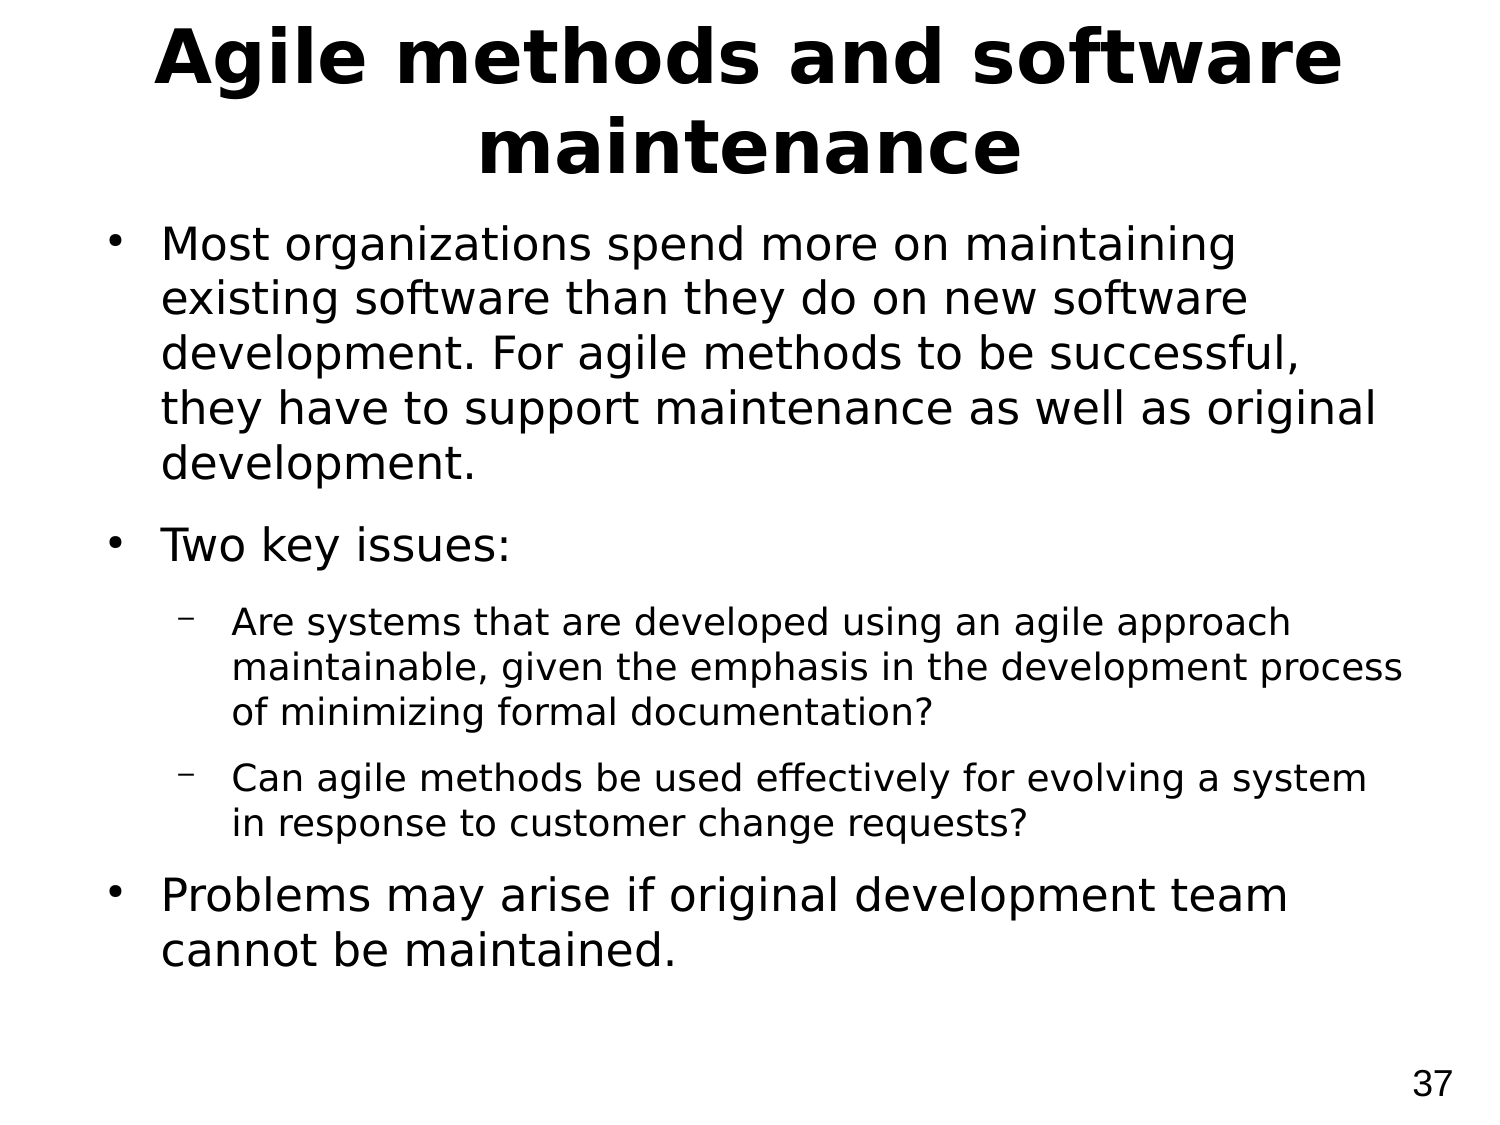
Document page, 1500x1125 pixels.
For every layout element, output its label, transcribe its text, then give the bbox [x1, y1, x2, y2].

title Agile methods and software maintenance [75, 33, 1425, 166]
list Most organizations spend more on maintaining existing software than they do on new software development. For agile methods to be successful, they have to support maintenance as well as original development. Two key issues: Are systems that are developed using an agile approach maintainable, given the emphasis in the development process of minimizing formal documentation? Can agile methods be used effectively for evolving a system in response to customer change requests? Problems may arise if original development team cannot be maintained. [75, 206, 1425, 1063]
